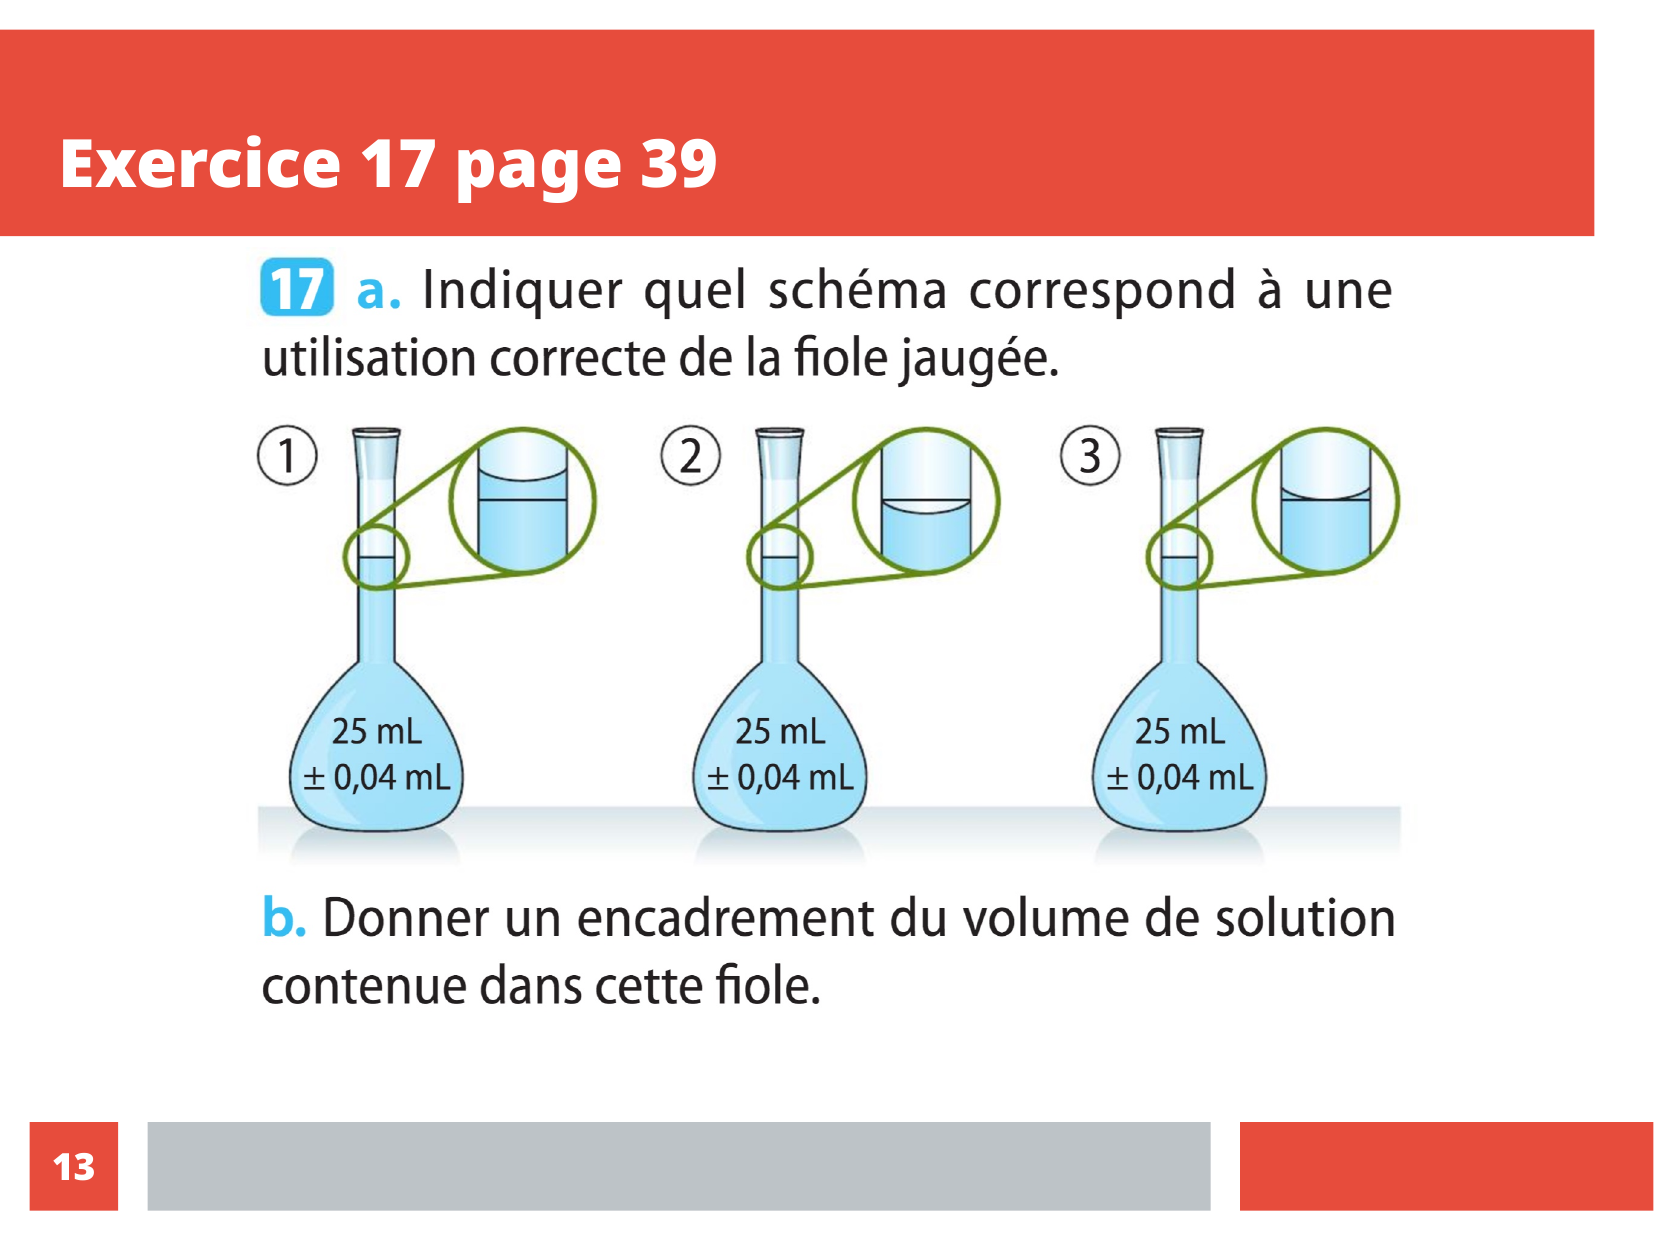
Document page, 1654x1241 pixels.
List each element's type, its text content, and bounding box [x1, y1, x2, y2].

title Exercice 17 page 39 [59, 59, 1595, 207]
picture [227, 247, 1418, 1030]
